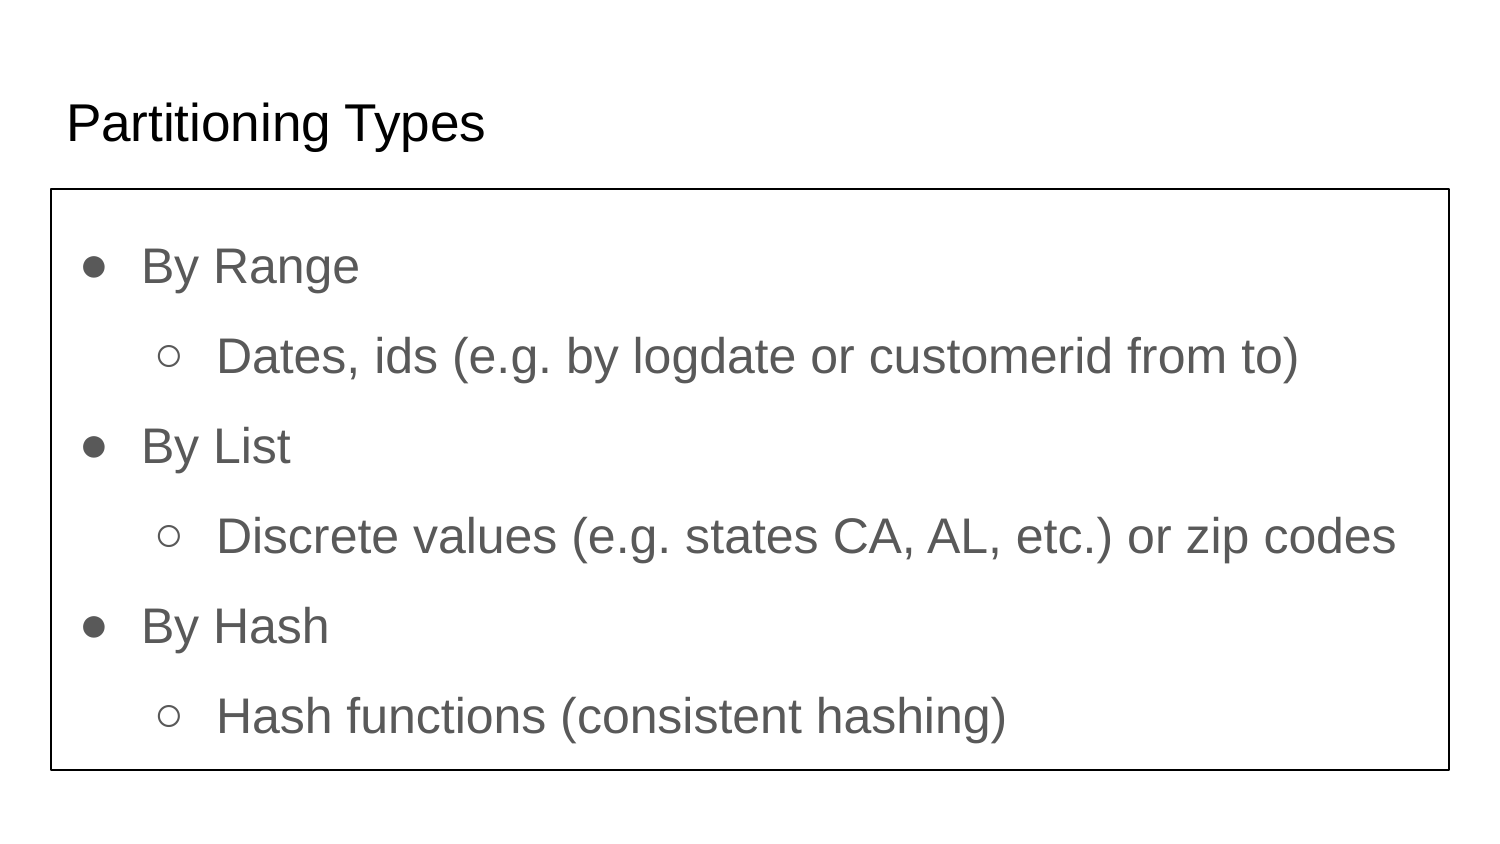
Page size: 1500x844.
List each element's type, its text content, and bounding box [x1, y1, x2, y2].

title Partitioning Types [51, 72, 1449, 167]
list By Range Dates, ids (e.g. by logdate or customerid from to) By List Discrete values (e.g. states CA, AL, etc.) or zip codes By Hash Hash functions (consistent hashing) [51, 189, 1449, 771]
